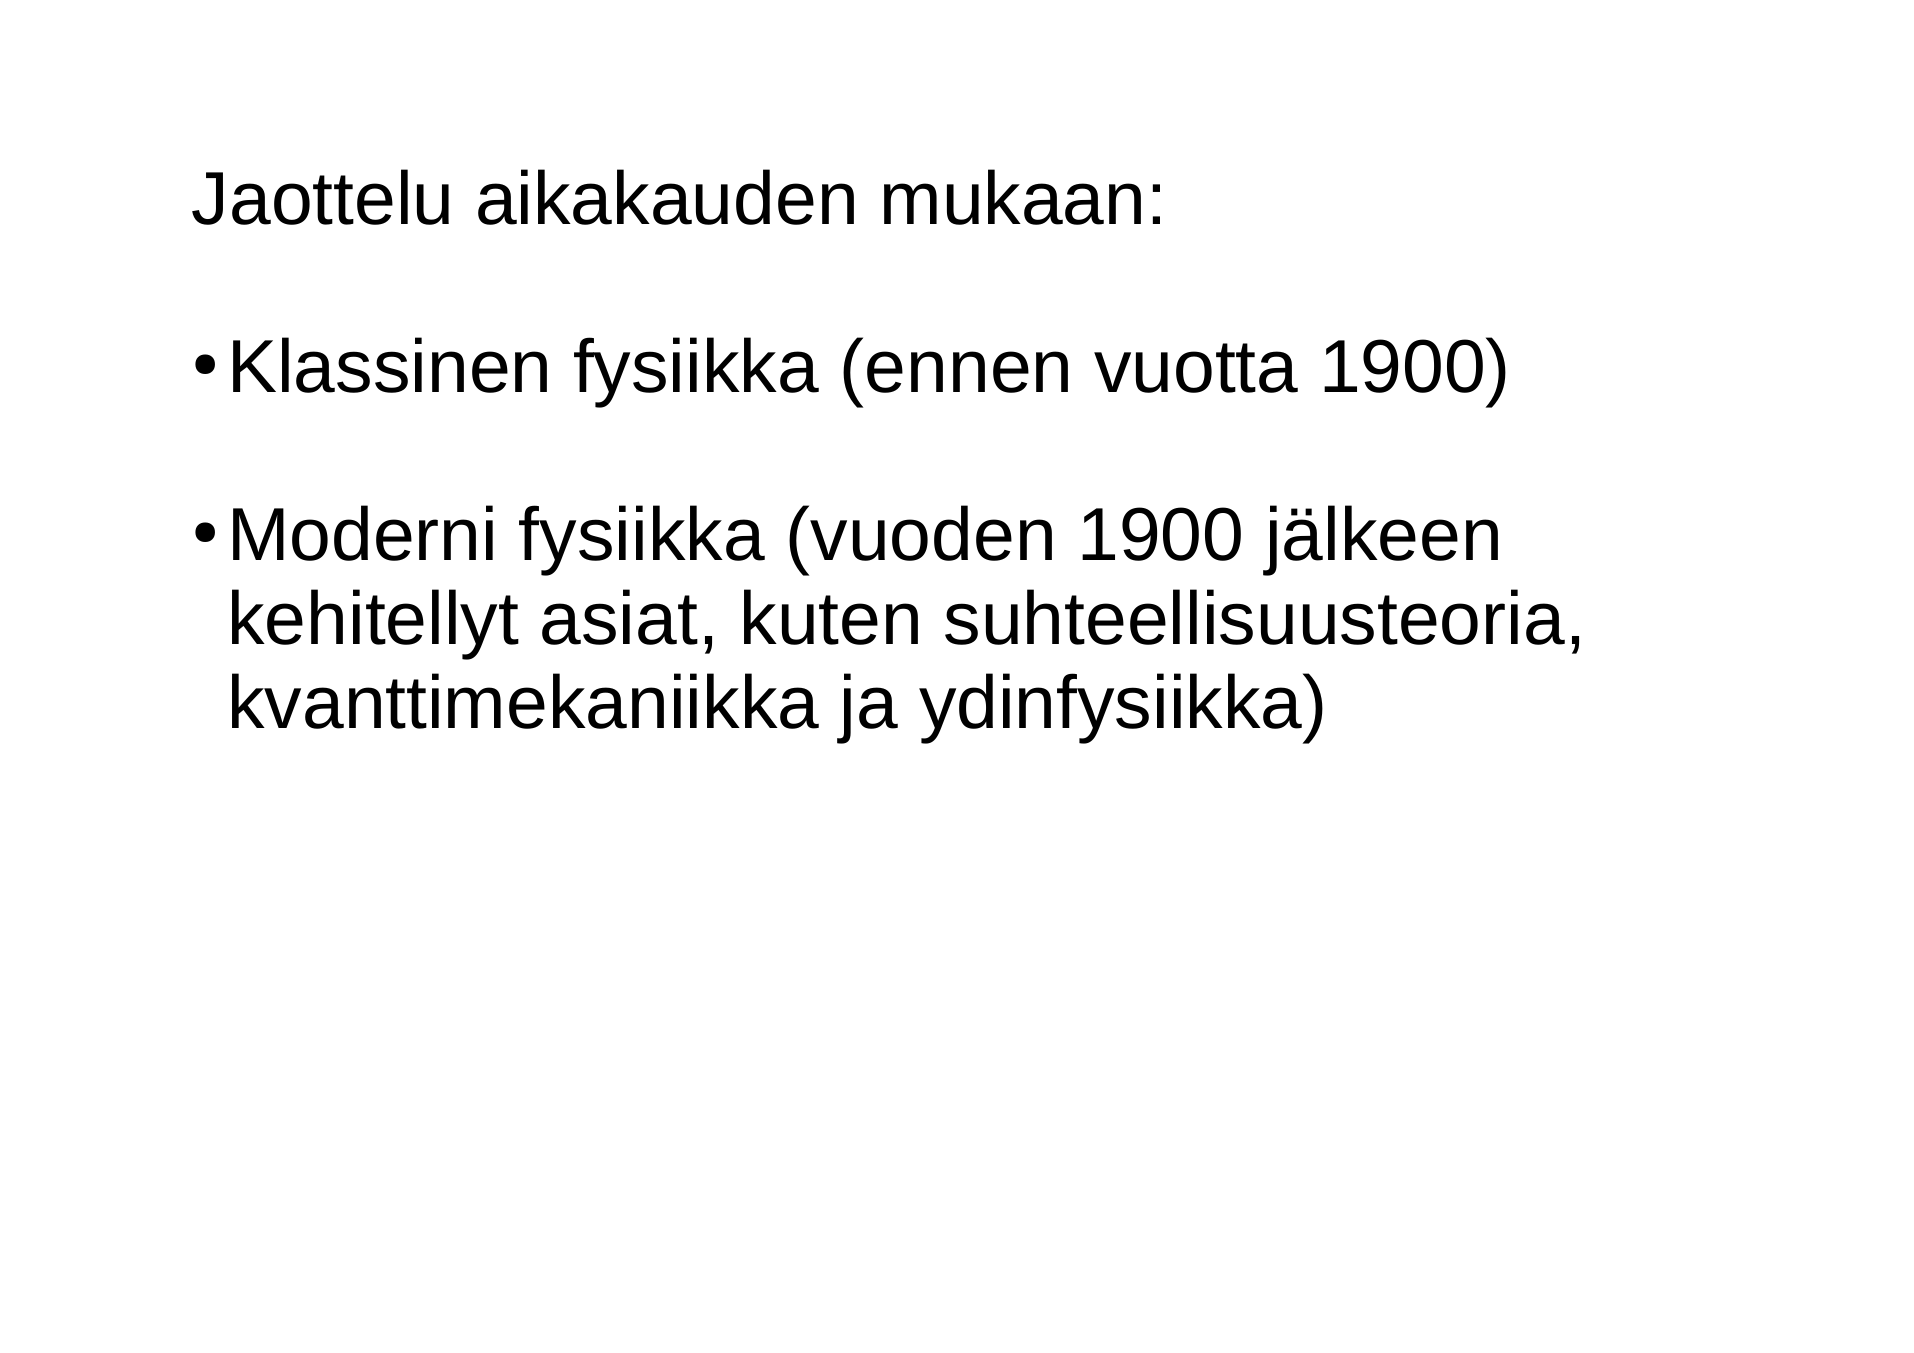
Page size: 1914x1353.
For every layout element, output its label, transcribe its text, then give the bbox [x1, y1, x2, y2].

text_box Jaottelu aikakauden mukaan: Klassinen fysiikka (ennen vuotta 1900) Moderni fysiikka (vuoden 1900 jälkeen kehitellyt asiat, kuten suhteellisuusteoria, kvanttimekaniikka ja ydinfysiikka) [177, 149, 1725, 836]
